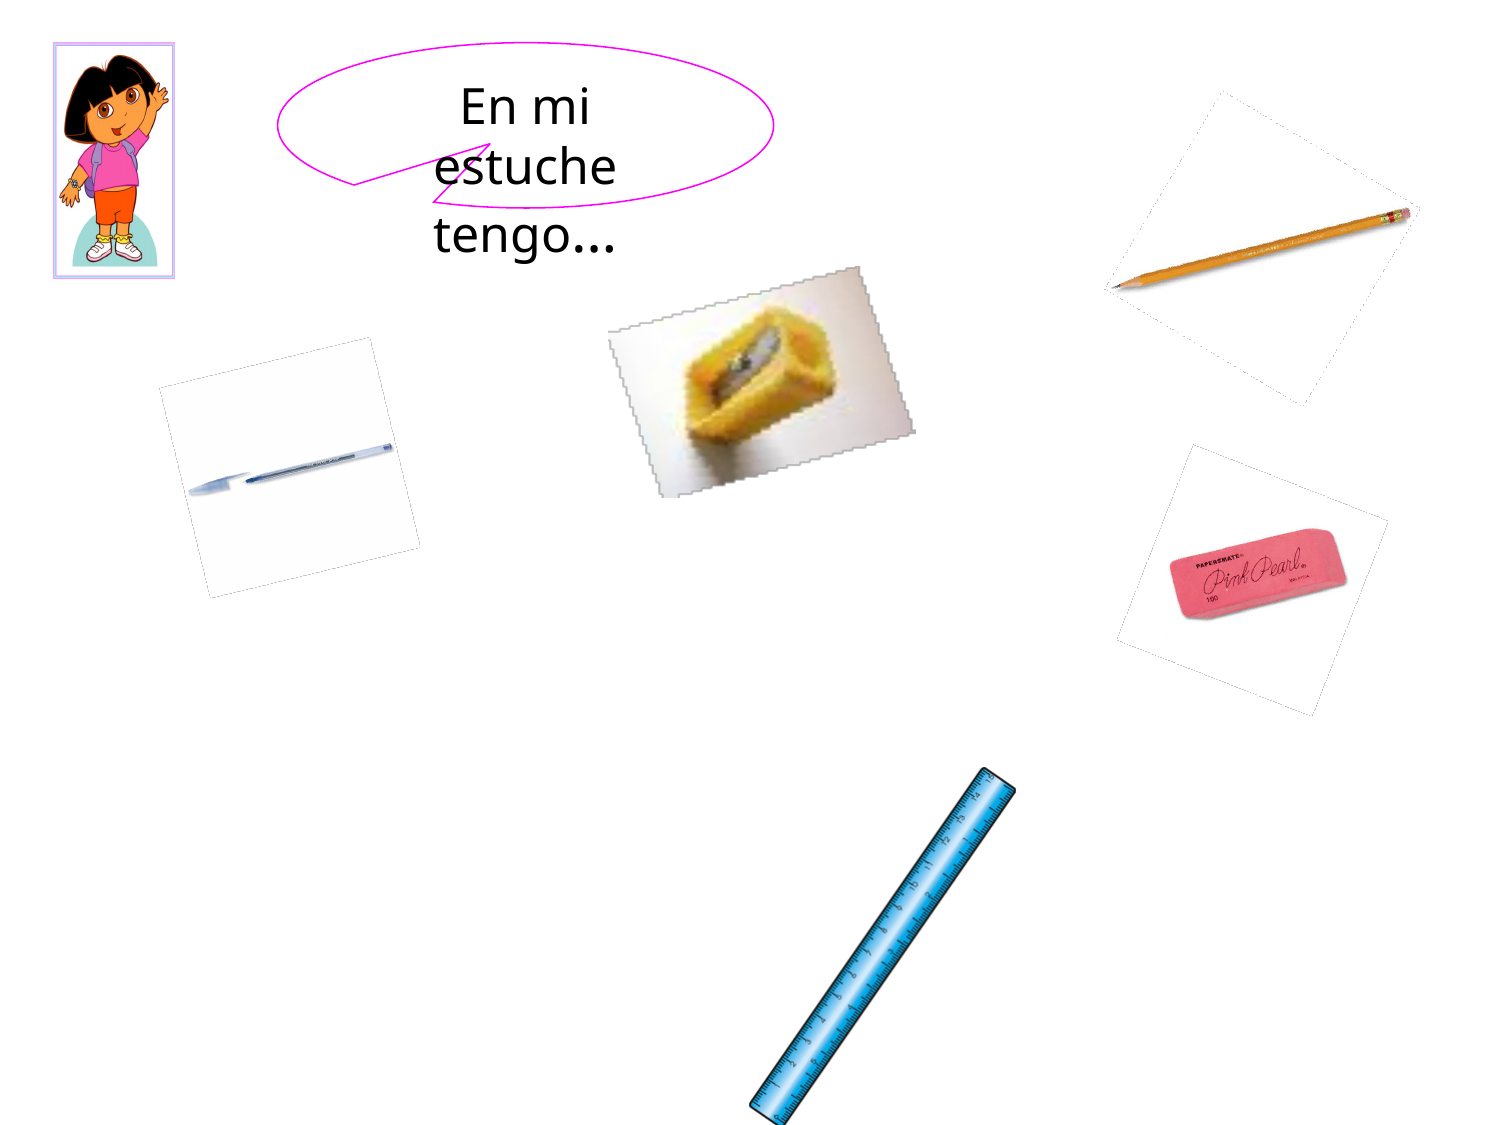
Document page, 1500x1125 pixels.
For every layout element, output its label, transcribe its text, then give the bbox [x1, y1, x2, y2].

picture [159, 337, 420, 598]
picture [702, 727, 1063, 1125]
text_box En mi estuche tengo… [277, 42, 774, 208]
picture [1104, 90, 1420, 406]
picture [53, 42, 175, 279]
picture [1116, 444, 1388, 716]
picture [608, 266, 916, 498]
